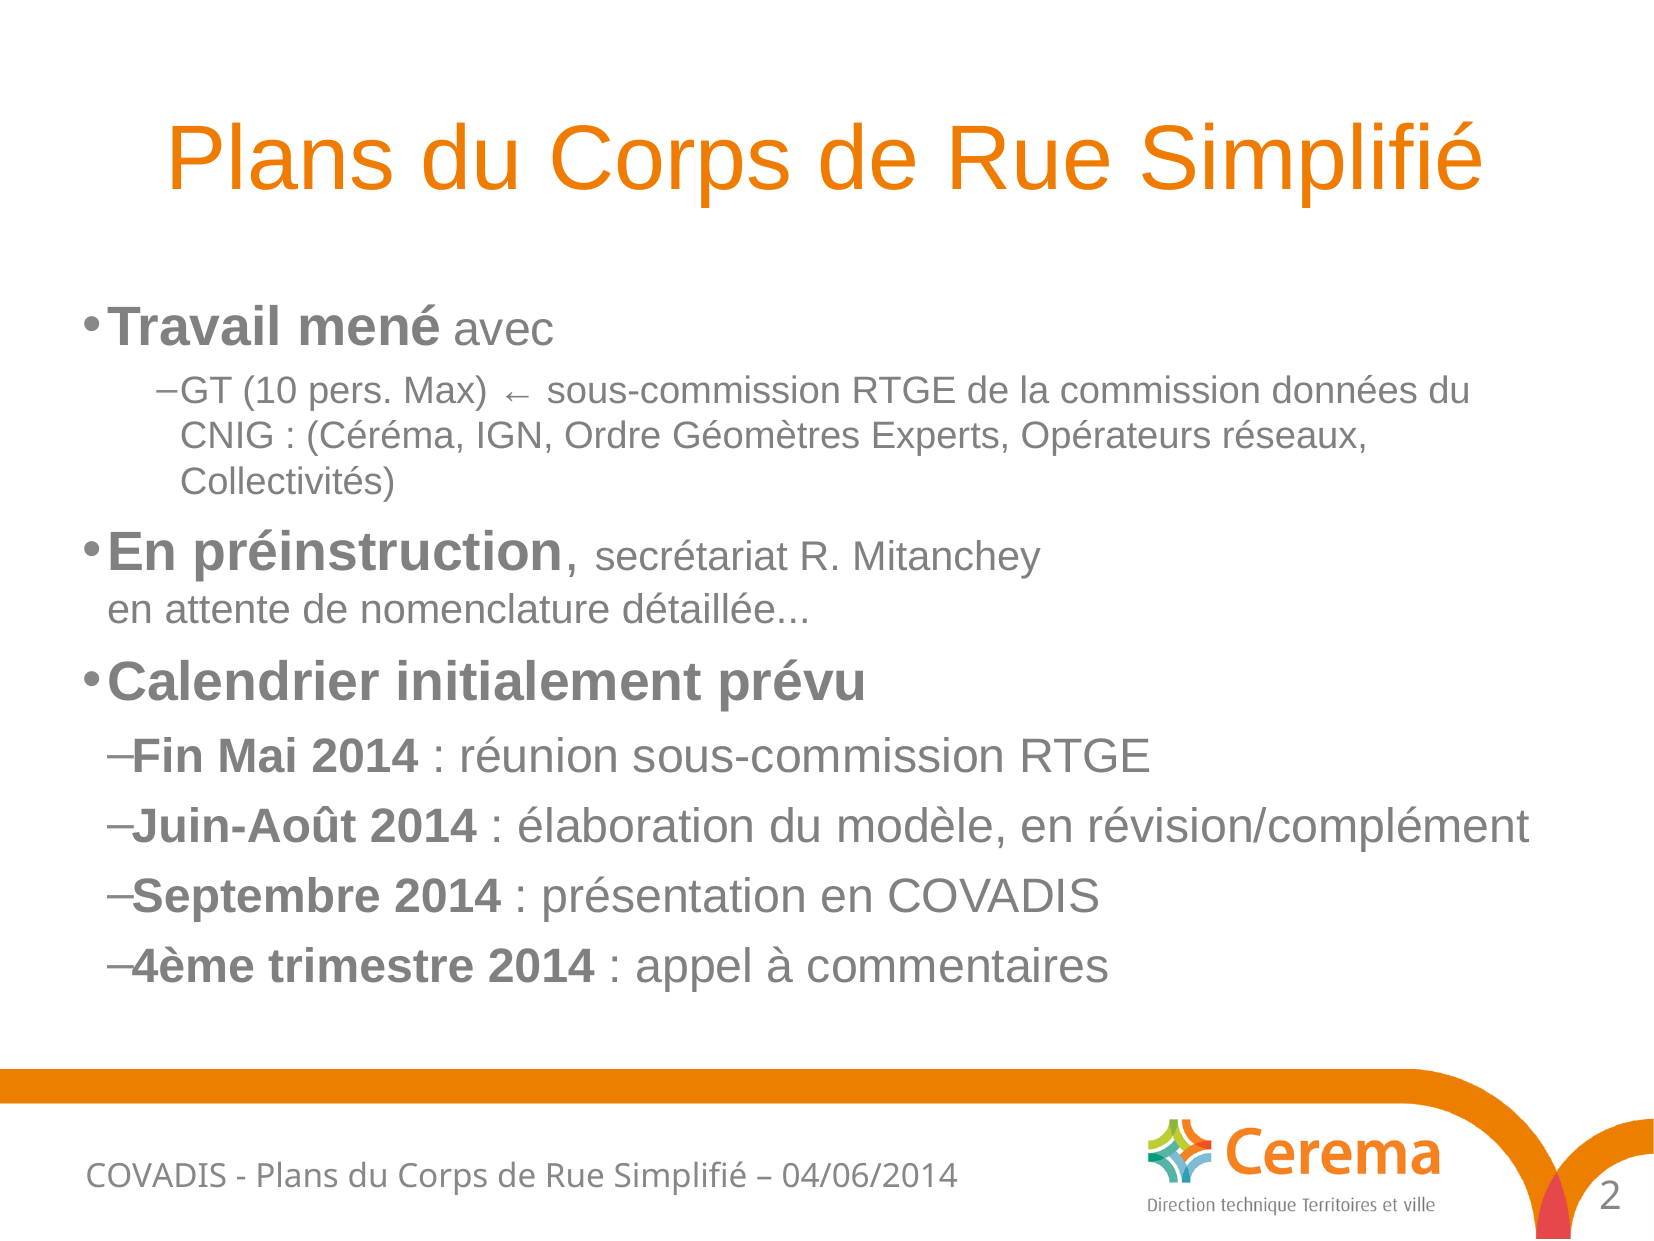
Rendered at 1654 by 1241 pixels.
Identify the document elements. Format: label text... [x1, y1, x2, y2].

list Travail mené avec GT (10 pers. Max) ← sous-commission RTGE de la commission données du CNIG : (Céréma, IGN, Ordre Géomètres Experts, Opérateurs réseaux, Collectivités) En préinstruction, secrétariat R. Mitanchey en attente de nomenclature détaillée... Calendrier initialement prévu Fin Mai 2014 : réunion sous-commission RTGE Juin-Août 2014 : élaboration du modèle, en révision/complément Septembre 2014 : présentation en COVADIS 4ème trimestre 2014 : appel à commentaires [82, 290, 1538, 1010]
title Plans du Corps de Rue Simplifié [82, 49, 1571, 257]
picture [0, 1069, 1654, 1239]
